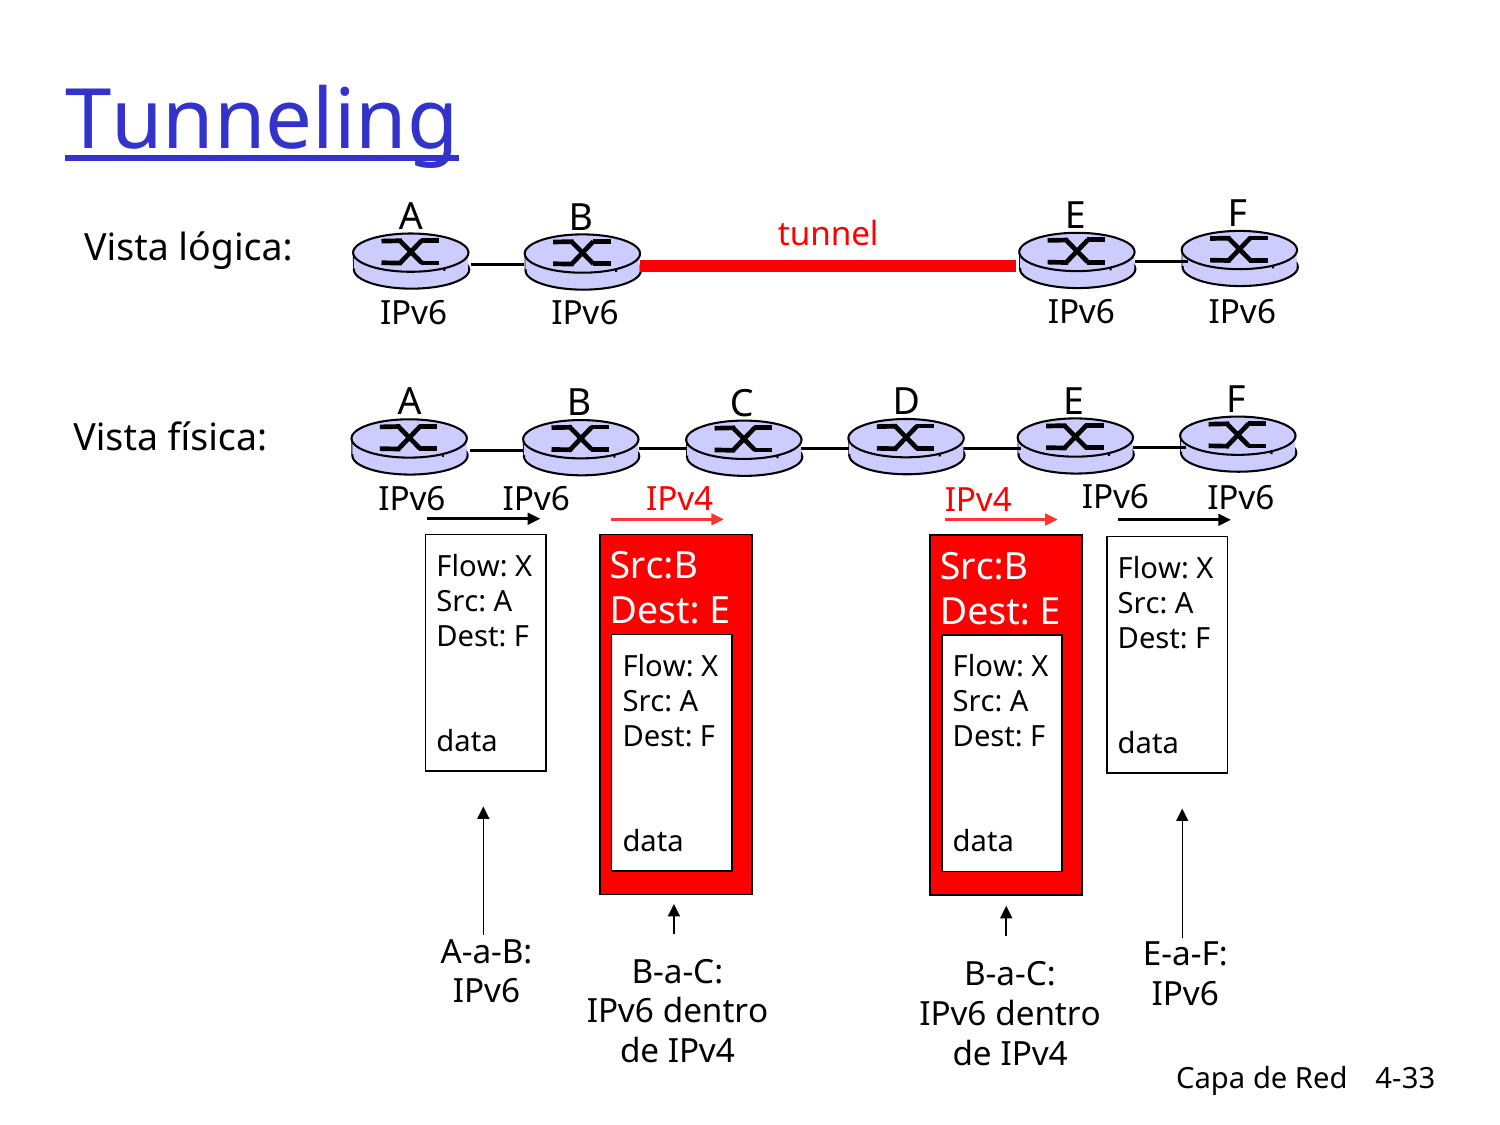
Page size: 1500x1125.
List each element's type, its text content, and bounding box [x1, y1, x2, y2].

text_box [848, 421, 965, 475]
text_box [353, 235, 470, 283]
text_box [1180, 418, 1297, 468]
text_box B [553, 184, 608, 246]
text_box F [1211, 367, 1261, 428]
text_box [524, 236, 1015, 283]
text_box [1106, 536, 1228, 541]
text_box B-a-C: IPv6 dentro de IPv4 [904, 944, 1116, 1080]
text_box [1017, 420, 1134, 474]
text_box Vista física: [58, 404, 283, 466]
text_box IPv6 [363, 468, 461, 525]
text_box Src:B Dest: E [594, 533, 746, 640]
text_box A-a-B: IPv6 [425, 922, 548, 1018]
text_box A [382, 369, 437, 431]
text_box Vista lógica: [69, 215, 308, 277]
text_box Src:B Dest: E [925, 534, 1076, 640]
text_box Flow: X Src: A Dest: F data [937, 640, 1064, 866]
text_box Flow: X Src: A Dest: F data [607, 640, 734, 865]
text_box [425, 534, 547, 539]
text_box [425, 766, 547, 772]
text_box IPv6 [1194, 282, 1291, 339]
text_box [599, 534, 752, 895]
text_box Flow: X Src: A Dest: F data [1103, 541, 1229, 768]
text_box F [1212, 181, 1262, 242]
text_box D [877, 369, 935, 430]
text_box IPv4 [631, 521, 711, 526]
text_box C [715, 371, 769, 432]
text_box IPv4 [930, 470, 1027, 526]
text_box [351, 421, 468, 468]
text_box [1019, 234, 1136, 282]
text_box [523, 422, 640, 476]
text_box A [384, 184, 438, 245]
text_box IPv6 [365, 283, 463, 339]
text_box B [552, 370, 607, 431]
text_box IPv6 [487, 469, 585, 525]
text_box IPv6 [1033, 282, 1131, 338]
text_box [1181, 232, 1298, 282]
text_box [930, 535, 1082, 896]
text_box IPv6 [536, 283, 634, 339]
text_box B-a-C: IPv6 dentro de IPv4 [572, 942, 784, 1078]
text_box E [1050, 183, 1101, 244]
text_box tunnel [763, 204, 894, 261]
text_box E [1048, 368, 1099, 430]
text_box IPv6 [1192, 468, 1290, 524]
text_box [1106, 768, 1228, 774]
text_box [686, 422, 803, 476]
text_box IPv6 [1067, 467, 1164, 524]
text_box E-a-F: IPv6 [1128, 924, 1243, 1020]
title Tunneling [50, 35, 1326, 198]
text_box IPv6 [487, 520, 527, 525]
text_box Flow: X Src: A Dest: F data [421, 539, 548, 766]
text_box IPv4 [631, 469, 729, 526]
